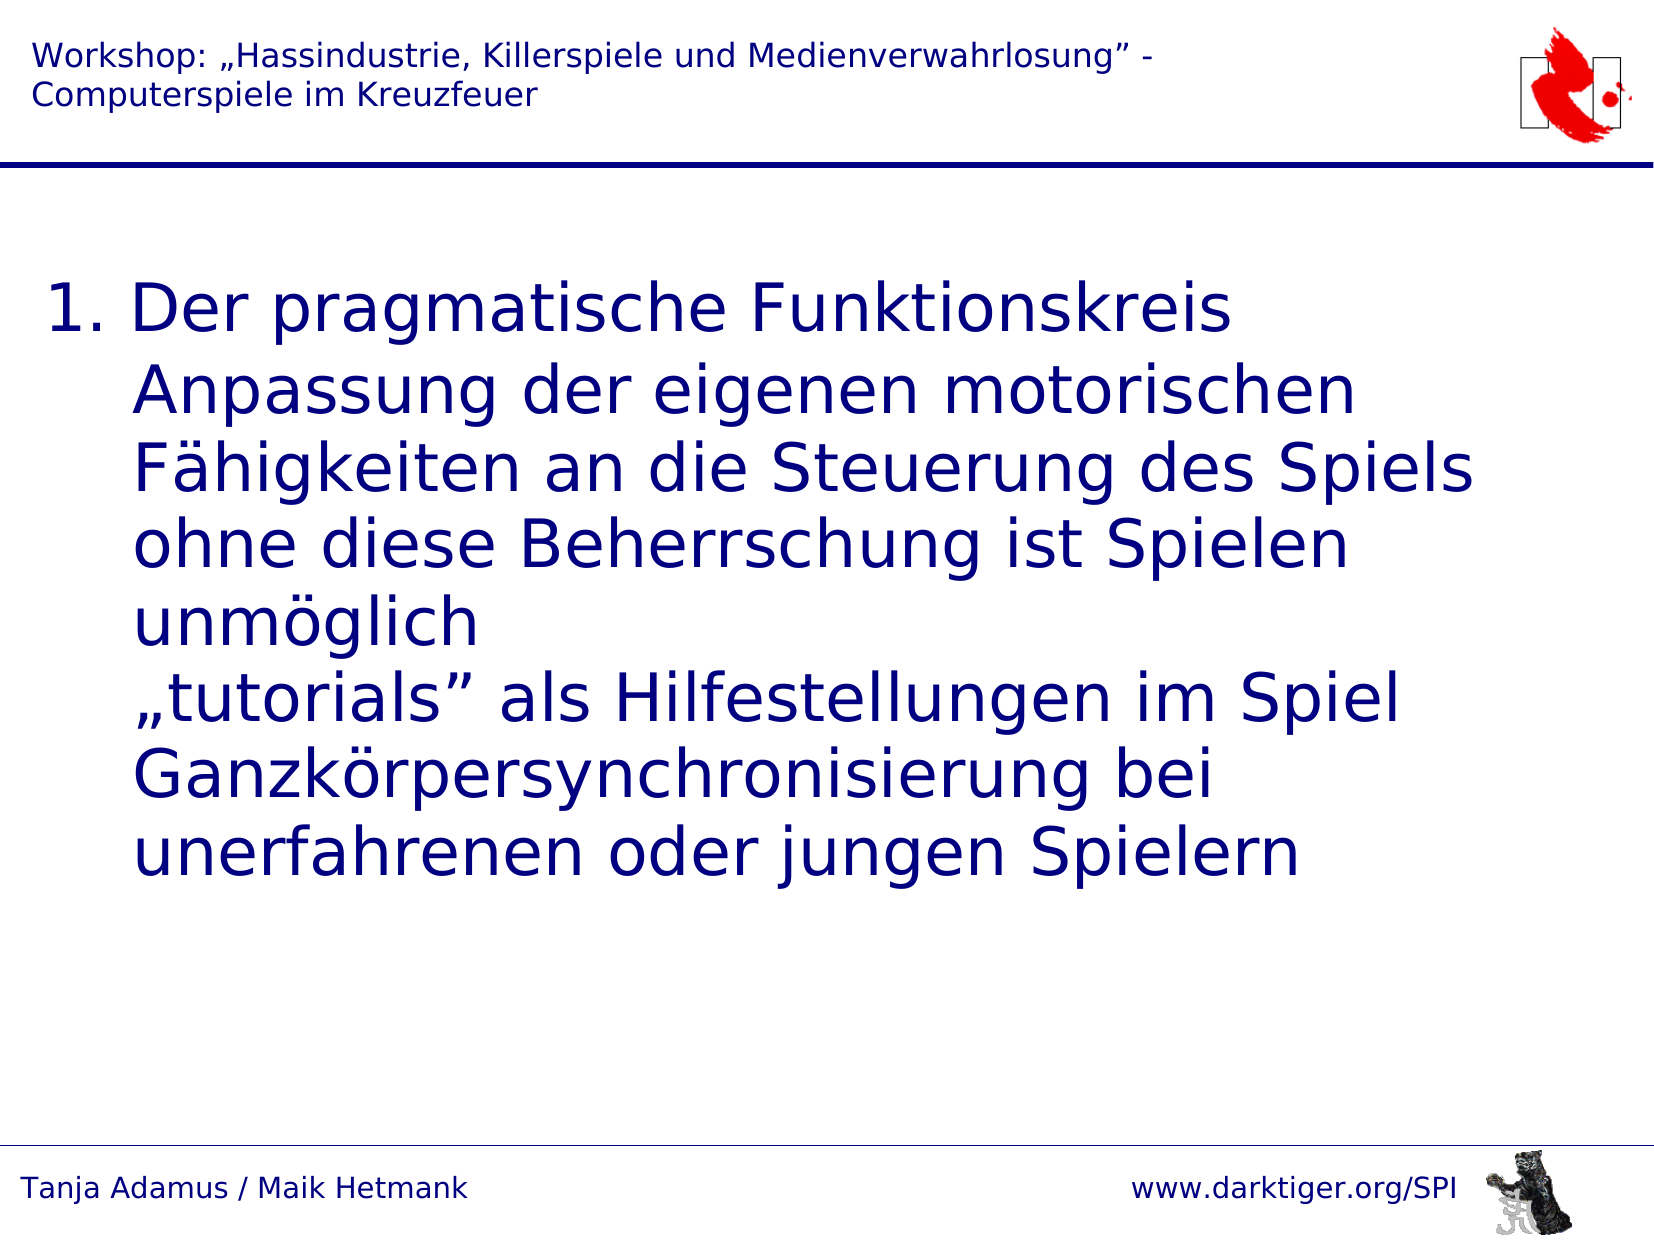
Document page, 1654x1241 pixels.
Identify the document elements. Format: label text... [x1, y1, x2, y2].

text_box ohne diese Beherrschung ist Spielen unmöglich [118, 498, 1595, 669]
text_box 1. Der pragmatische Funktionskreis [29, 261, 1595, 355]
text_box Workshop: „Hassindustrie, Killerspiele und Medienverwahrlosung” - Computerspiele im Kreuzfeuer [16, 29, 1418, 178]
text_box Anpassung der eigenen motorischen Fähigkeiten an die Steuerung des Spiels [118, 344, 1595, 498]
text_box Ganzkörpersynchronisierung bei unerfahrenen oder jungen Spielern [118, 728, 1595, 899]
picture [1503, 16, 1632, 148]
picture [1486, 1150, 1572, 1235]
text_box „tutorials” als Hilfestellungen im Spiel [118, 669, 1595, 728]
